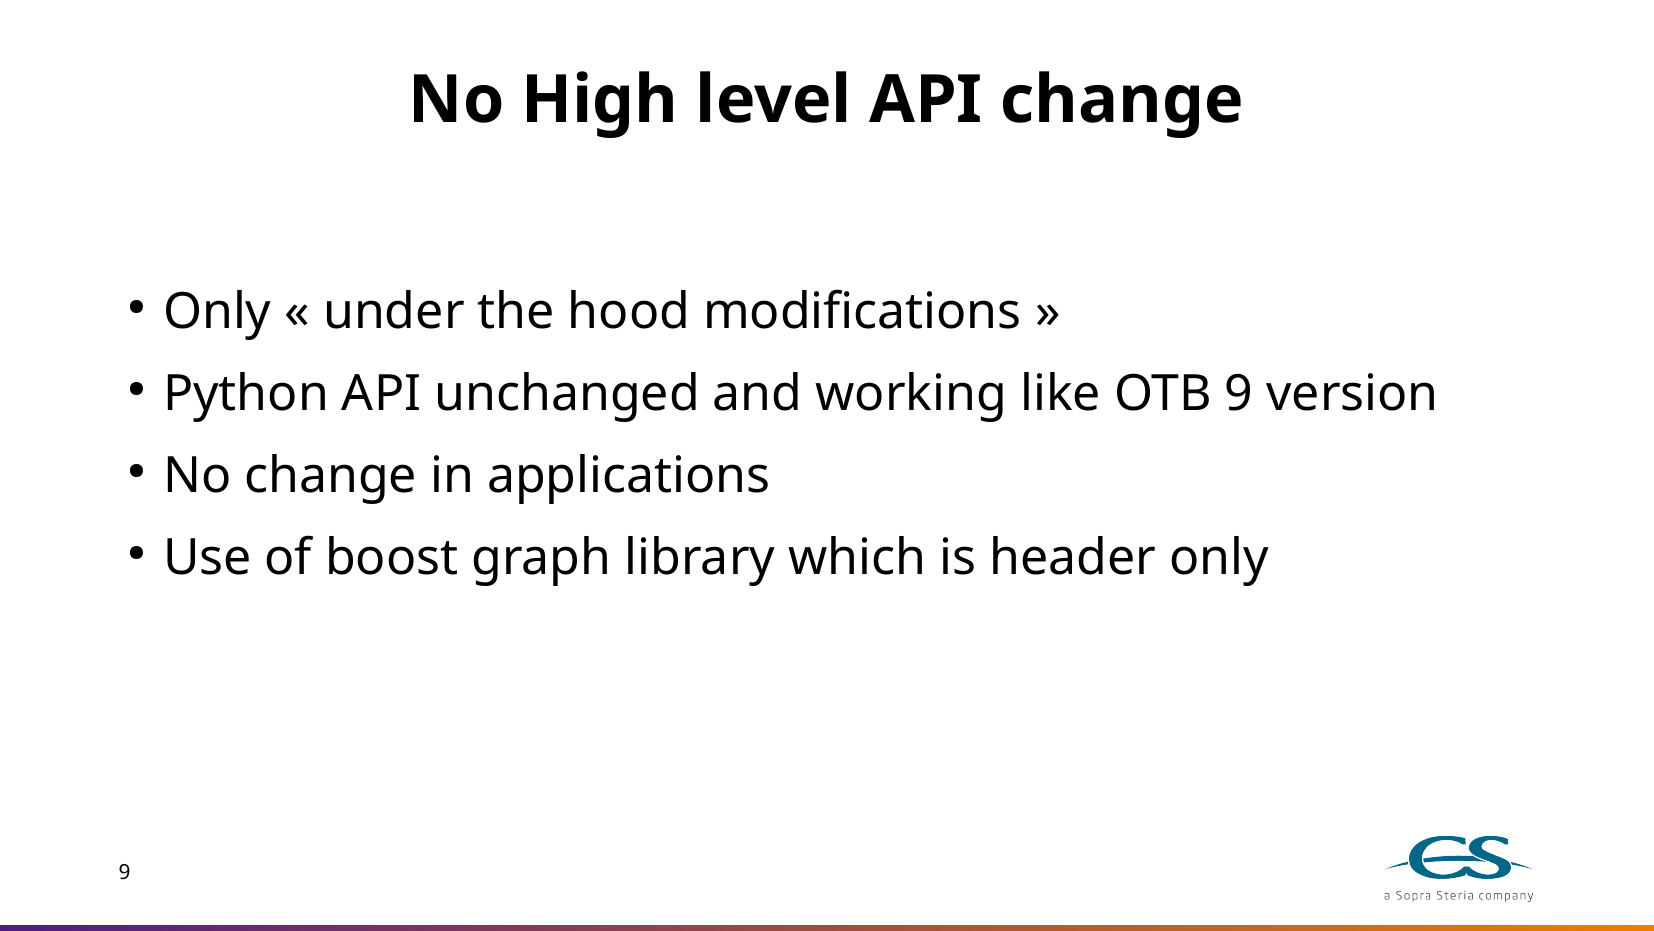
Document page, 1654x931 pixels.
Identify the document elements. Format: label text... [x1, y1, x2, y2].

picture [1363, 814, 1555, 921]
list Only « under the hood modifications » Python API unchanged and working like OTB 9 version No change in applications Use of boost graph library which is header only [127, 278, 1543, 456]
title No High level API change [59, 24, 1595, 168]
